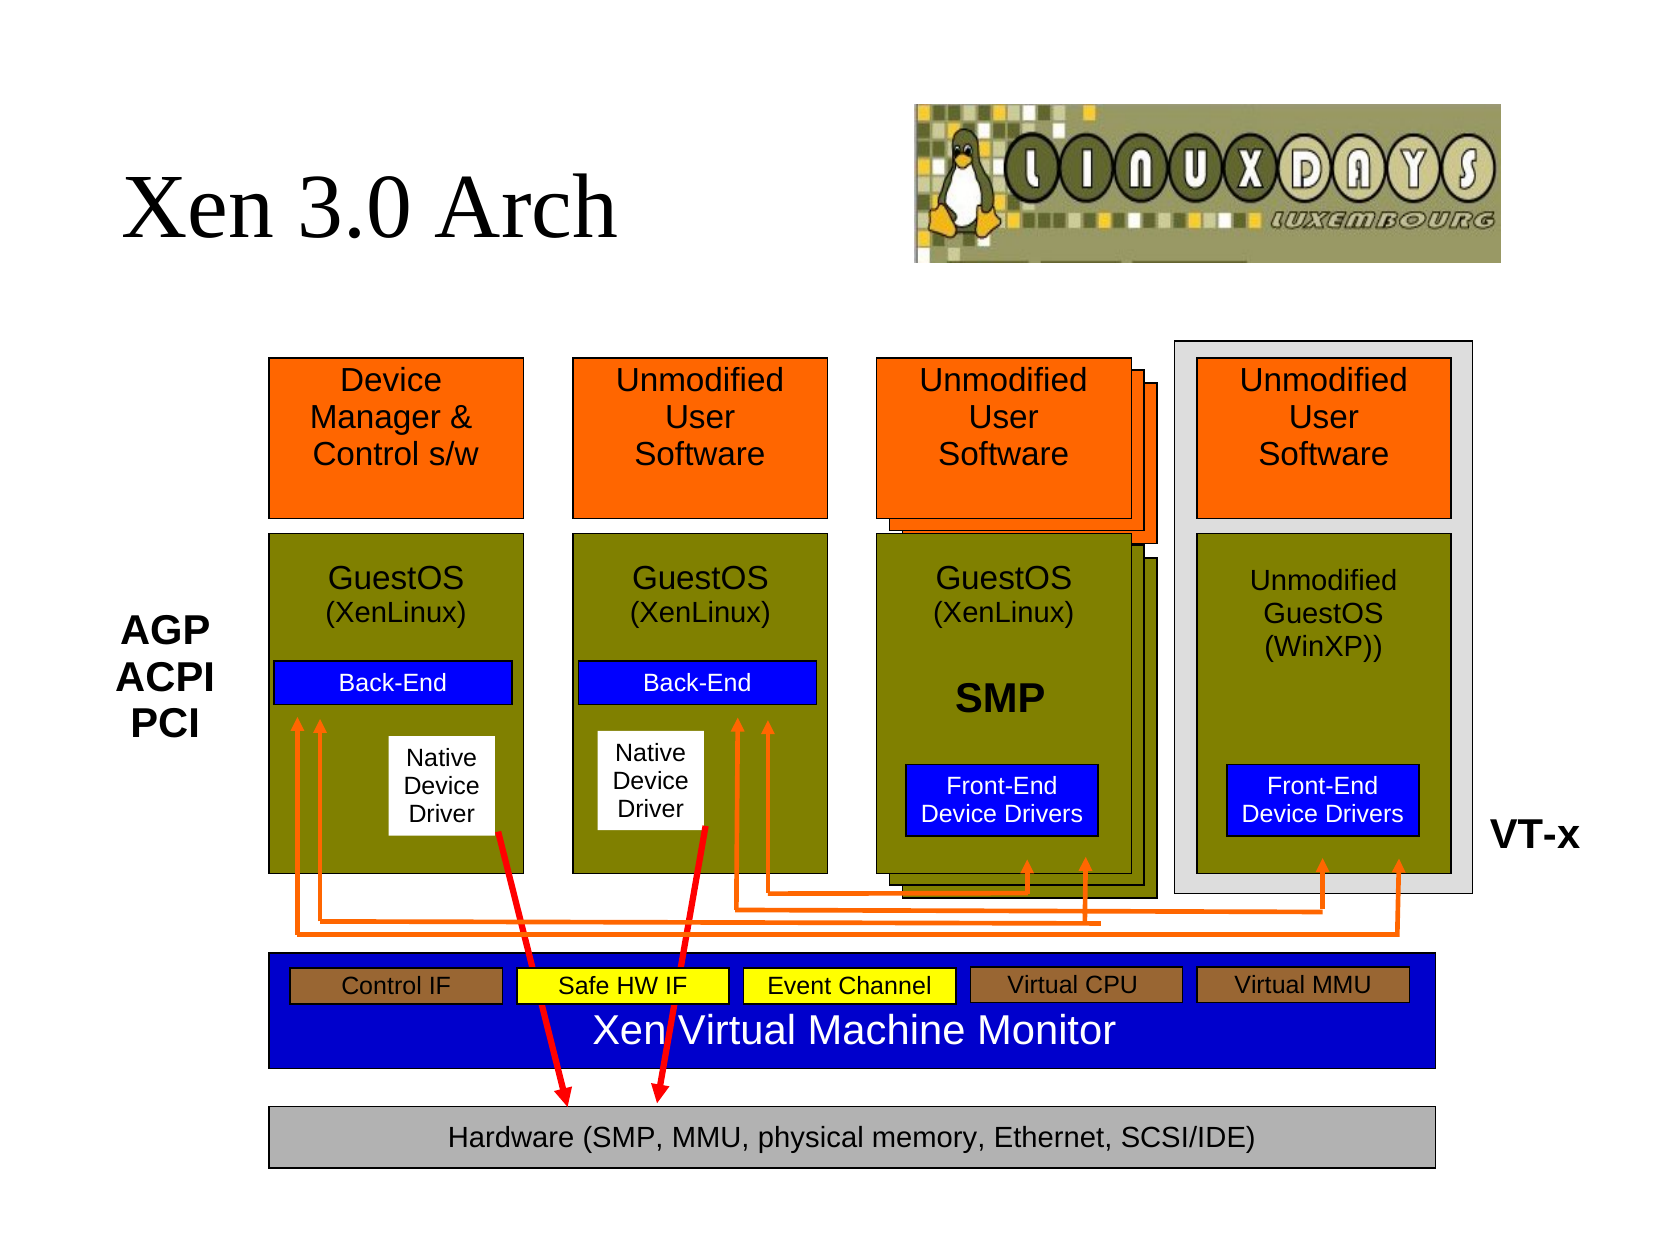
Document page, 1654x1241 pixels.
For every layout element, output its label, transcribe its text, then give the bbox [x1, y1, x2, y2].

text_box Back-End [578, 661, 817, 705]
text_box Virtual MMU [1196, 966, 1410, 1003]
text_box [268, 1106, 1436, 1168]
title Xen 3.0 Arch [121, 102, 1534, 311]
text_box [876, 358, 1157, 899]
text_box GuestOS (XenLinux) [918, 551, 1090, 637]
text_box Back-End [274, 661, 513, 705]
text_box Unmodified GuestOS (WinXP)) [1234, 556, 1413, 671]
text_box Xen Virtual Machine Monitor [577, 998, 1132, 1061]
text_box Control IF [289, 968, 503, 1004]
text_box Front-End Device Drivers [1226, 764, 1419, 836]
text_box GuestOS (XenLinux) [310, 551, 482, 637]
text_box SMP [940, 667, 1061, 730]
text_box Unmodified User Software [601, 353, 800, 481]
text_box [268, 533, 524, 874]
text_box [532, 952, 680, 968]
text_box AGP ACPI PCI [100, 599, 230, 755]
text_box [572, 533, 828, 874]
text_box [667, 952, 1436, 1069]
text_box Front-End Device Drivers [906, 764, 1099, 836]
text_box Virtual CPU [970, 966, 1183, 1003]
text_box [1174, 341, 1473, 894]
text_box Unmodified User Software [1224, 353, 1424, 481]
text_box Safe HW IF [516, 968, 729, 1004]
text_box GuestOS (XenLinux) [614, 551, 787, 637]
text_box [268, 952, 554, 1069]
text_box VT-x [1475, 803, 1596, 866]
text_box [572, 358, 828, 519]
text_box [546, 1004, 661, 1069]
text_box Unmodified User Software [904, 353, 1103, 481]
text_box Device Manager & Control s/w [294, 353, 497, 481]
text_box Native Device Driver [388, 736, 495, 836]
text_box Native Device Driver [597, 730, 704, 831]
text_box Hardware (SMP, MMU, physical memory, Ethernet, SCSI/IDE) [274, 1119, 1431, 1155]
text_box Event Channel [743, 968, 956, 998]
text_box [268, 358, 524, 519]
